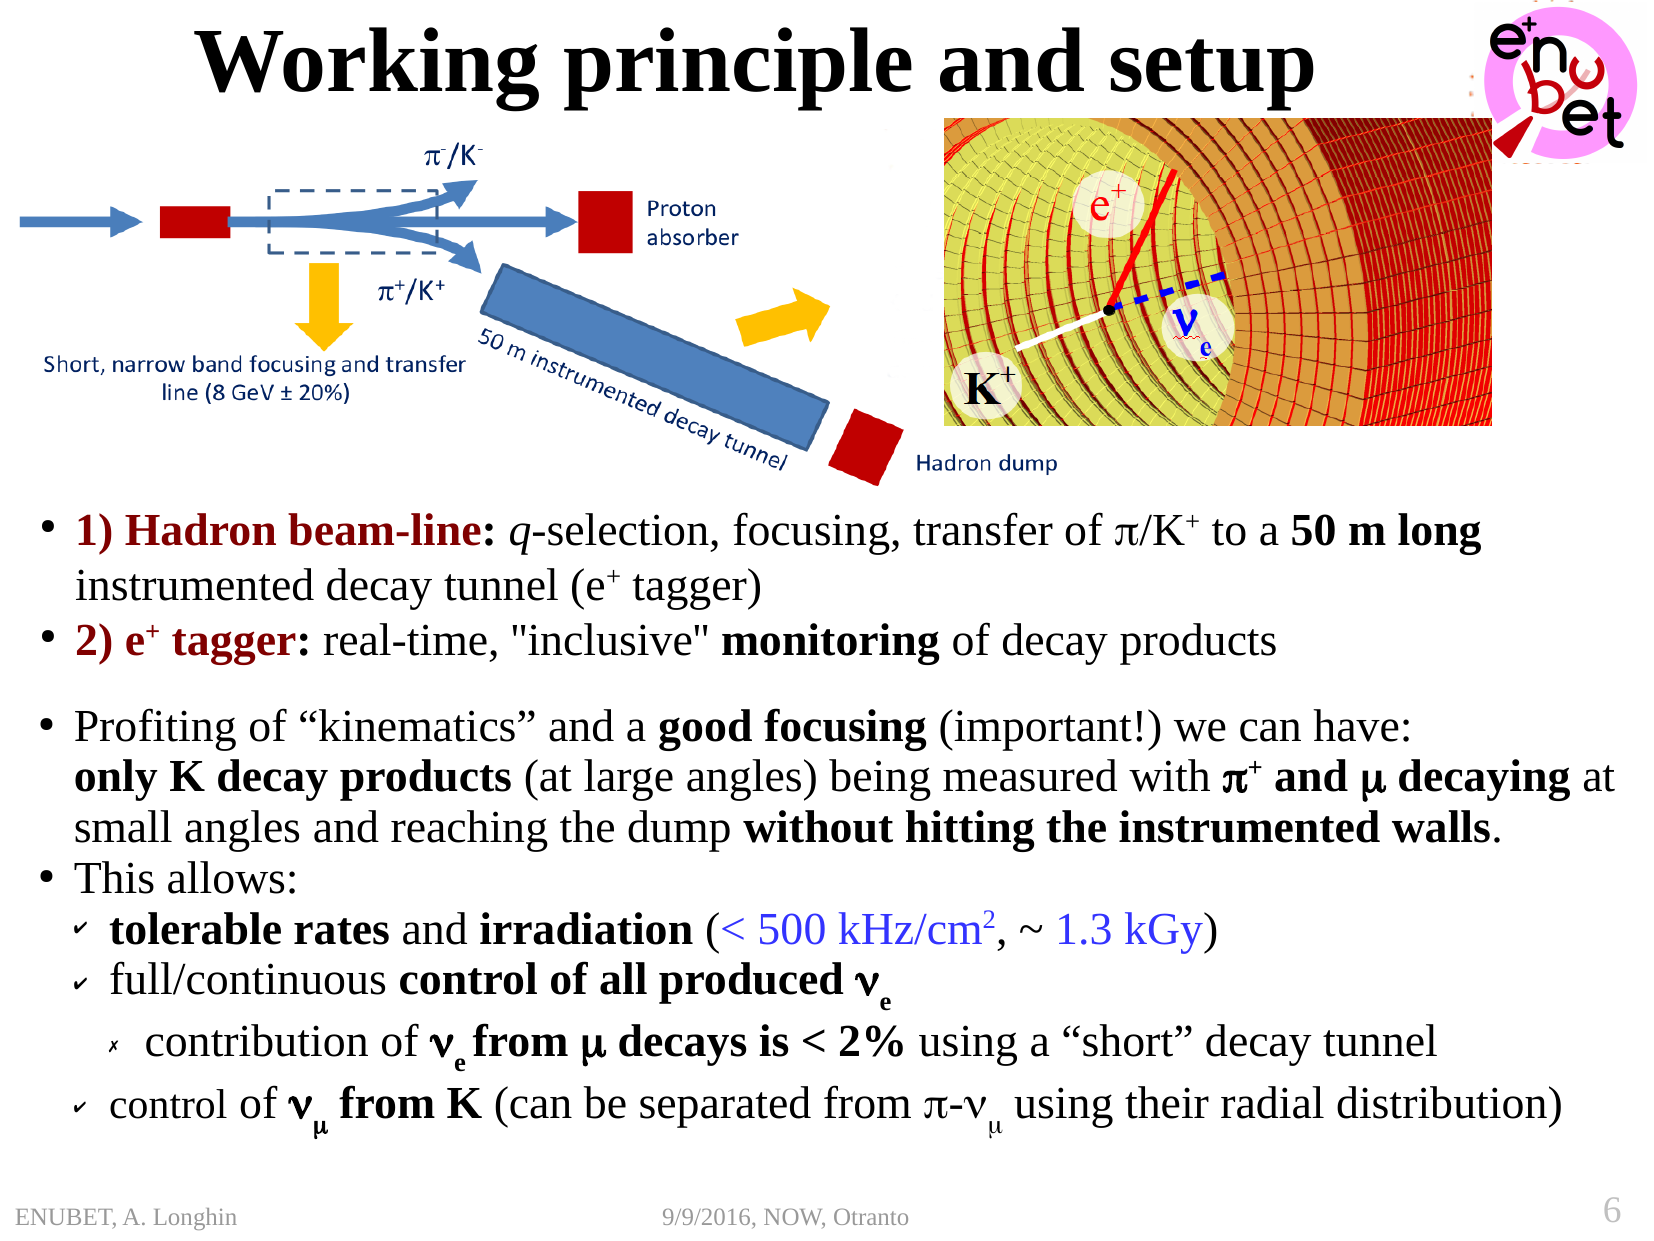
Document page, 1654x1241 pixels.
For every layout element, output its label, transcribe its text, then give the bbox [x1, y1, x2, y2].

picture [1, 0, 1653, 517]
text_box Profiting of “kinematics” and a good focusing (important!) we can have: only K decay products (at large angles) being measured with p+ and m decaying at small angles and reaching the dump without hitting the instrumented walls. This allows: tolerable rates and irradiation (< 500 kHz/cm2, ~ 1.3 kGy) full/continuous control of all produced ne contribution of ne from m decays is < 2% using a “short” decay tunnel control of nm from K (can be separated from p-nm using their radial distribution) [0, 693, 1648, 1176]
title Working principle and setup [12, 2, 1501, 119]
text_box 1) Hadron beam-line: q-selection, focusing, transfer of p/K+ to a 50 m long instrumented decay tunnel (e+ tagger) 2) e+ tagger: real-time, ''inclusive'' monitoring of decay products [25, 492, 1607, 633]
